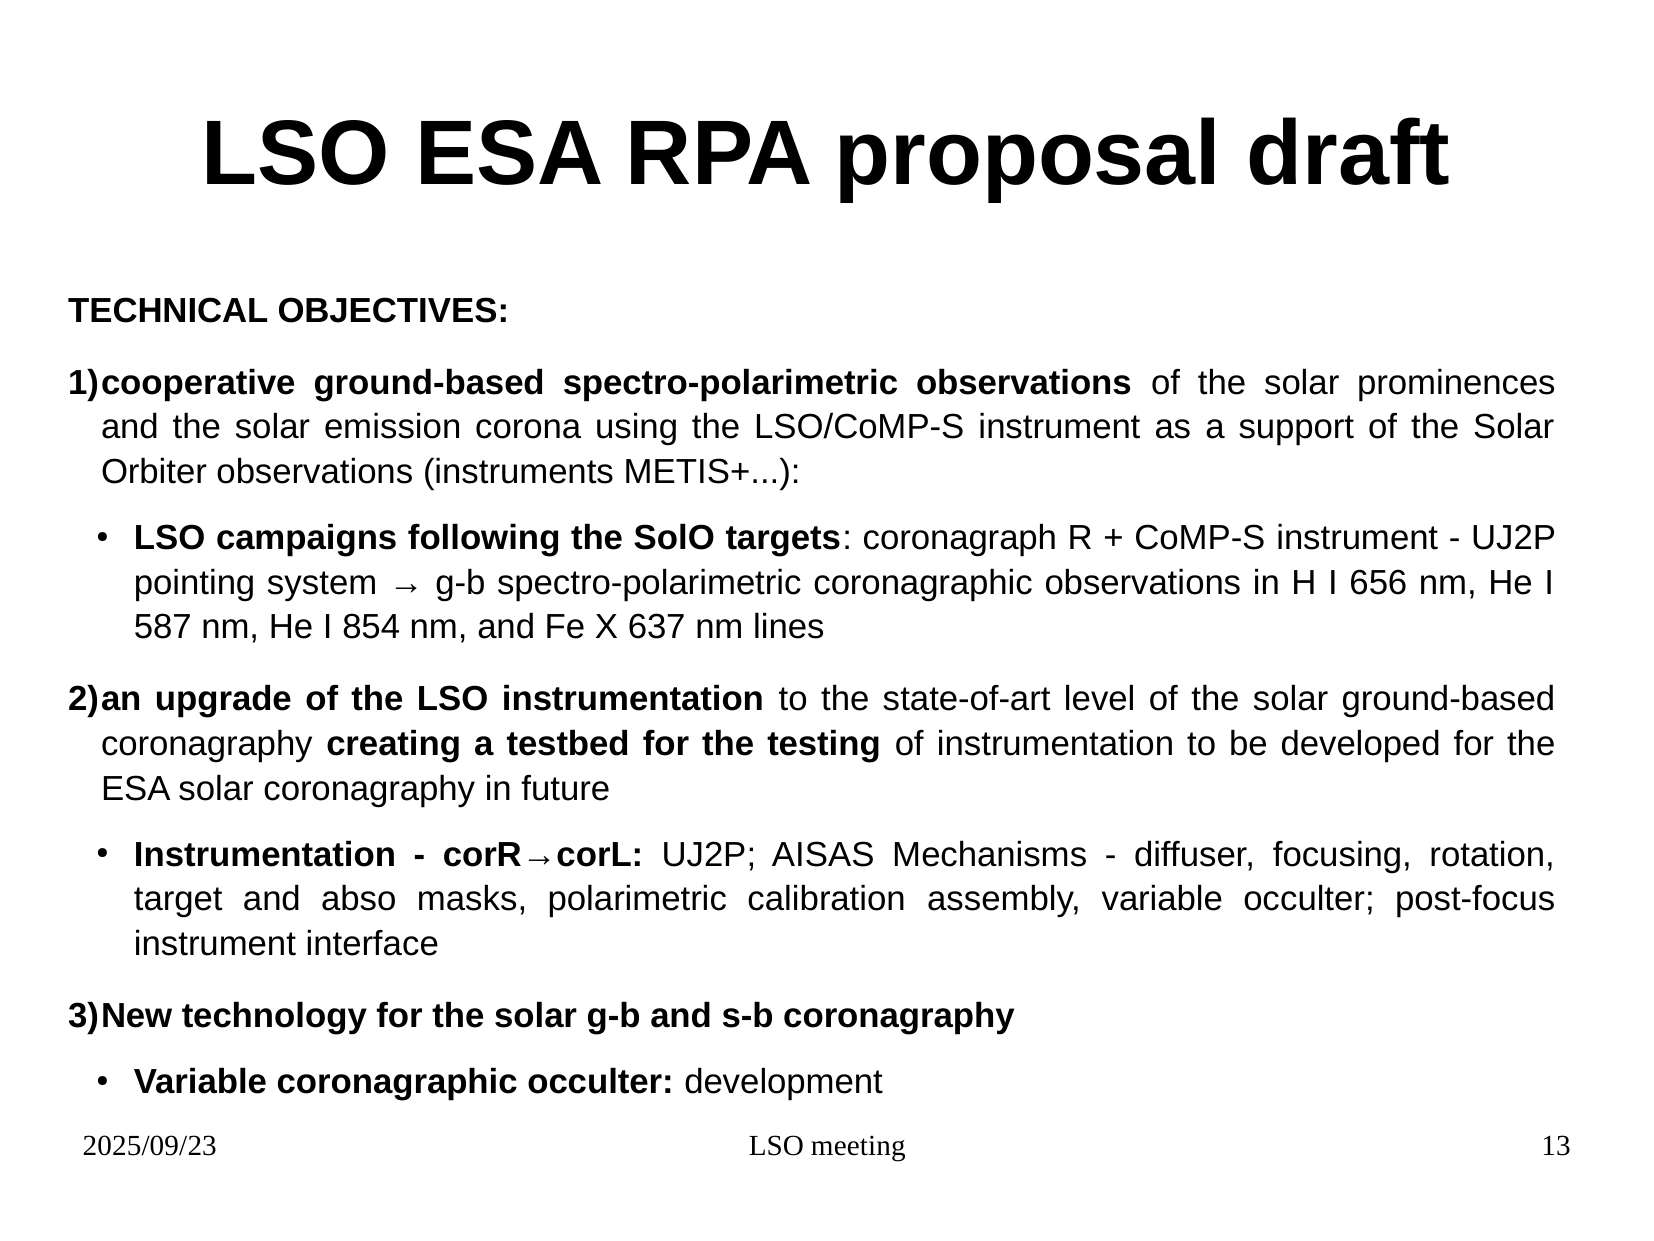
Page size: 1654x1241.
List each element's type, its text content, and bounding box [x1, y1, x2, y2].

title LSO ESA RPA proposal draft [82, 49, 1571, 257]
list TECHNICAL OBJECTIVES: cooperative ground-based spectro-polarimetric observations of the solar prominences and the solar emission corona using the LSO/CoMP-S instrument as a support of the Solar Orbiter observations (instruments METIS+...): LSO campaigns following the SolO targets: coronagraph R + CoMP-S instrument - UJ2P pointing system → g-b spectro-polarimetric coronagraphic observations in H I 656 nm, He I 587 nm, He I 854 nm, and Fe X 637 nm lines an upgrade of the LSO instrumentation to the state-of-art level of the solar ground-based coronagraphy creating a testbed for the testing of instrumentation to be developed for the ESA solar coronagraphy in future Instrumentation - corR→corL: UJ2P; AISAS Mechanisms - diffuser, focusing, rotation, target and abso masks, polarimetric calibration assembly, variable occulter; post-focus instrument interface New technology for the solar g-b and s-b coronagraphy Variable coronagraphic occulter: development [68, 285, 1557, 1111]
